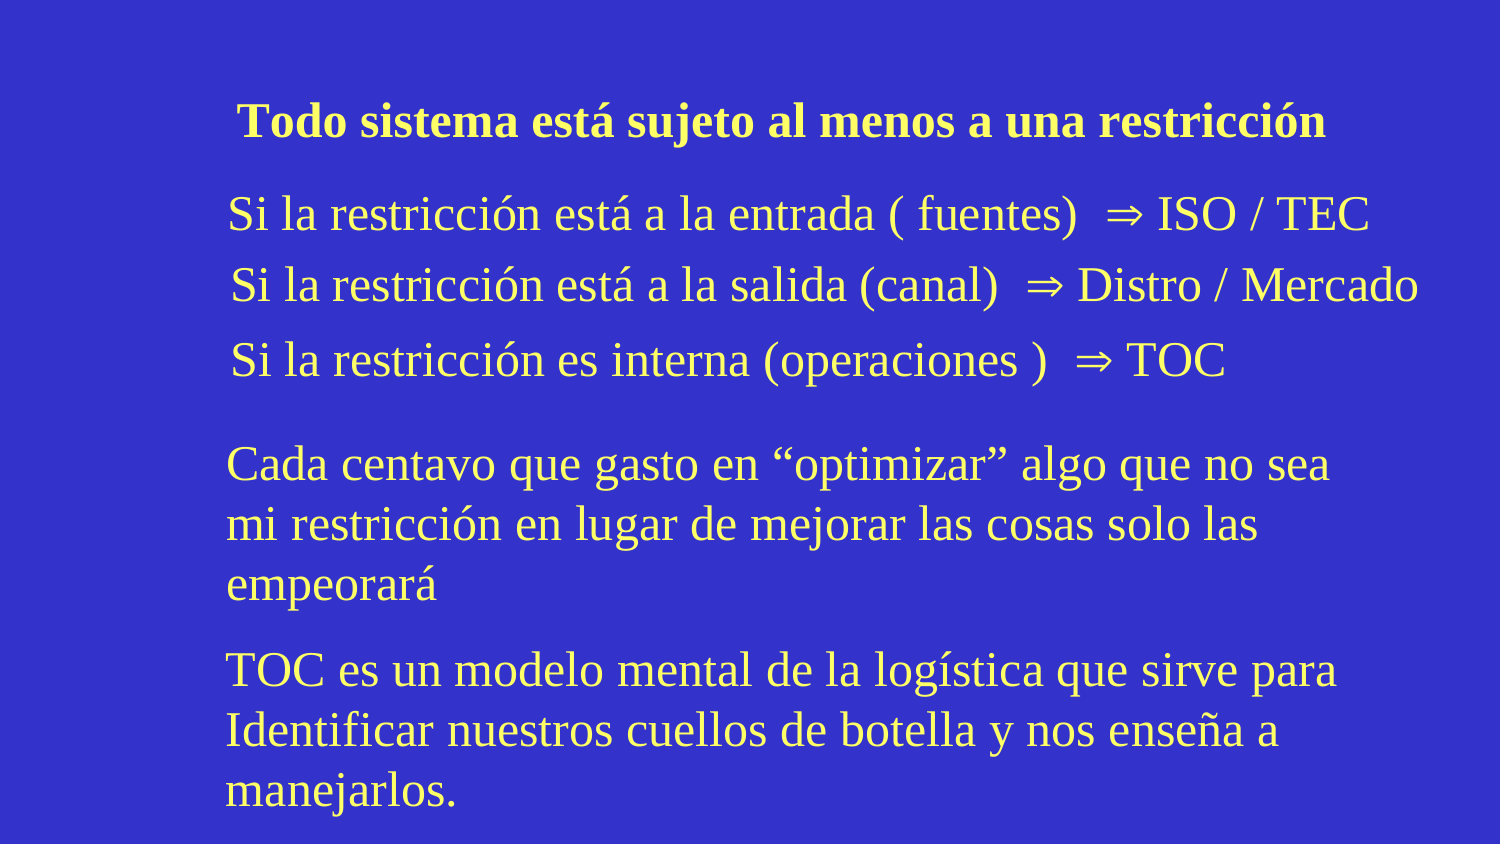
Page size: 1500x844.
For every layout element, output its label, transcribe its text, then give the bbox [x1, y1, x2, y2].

text_box TOC es un modelo mental de la logística que sirve para Identificar nuestros cuellos de botella y nos enseña a manejarlos. [211, 628, 1354, 825]
text_box Cada centavo que gasto en “optimizar” algo que no sea mi restricción en lugar de mejorar las cosas solo las empeorará [211, 422, 1347, 619]
text_box Si la restricción está a la salida (canal)  Distro / Mercado [215, 243, 1435, 320]
text_box Todo sistema está sujeto al menos a una restricción [221, 80, 1342, 156]
text_box Si la restricción es interna (operaciones )  TOC [215, 318, 1242, 395]
text_box Si la restricción está a la entrada ( fuentes)  ISO / TEC [212, 172, 1386, 249]
